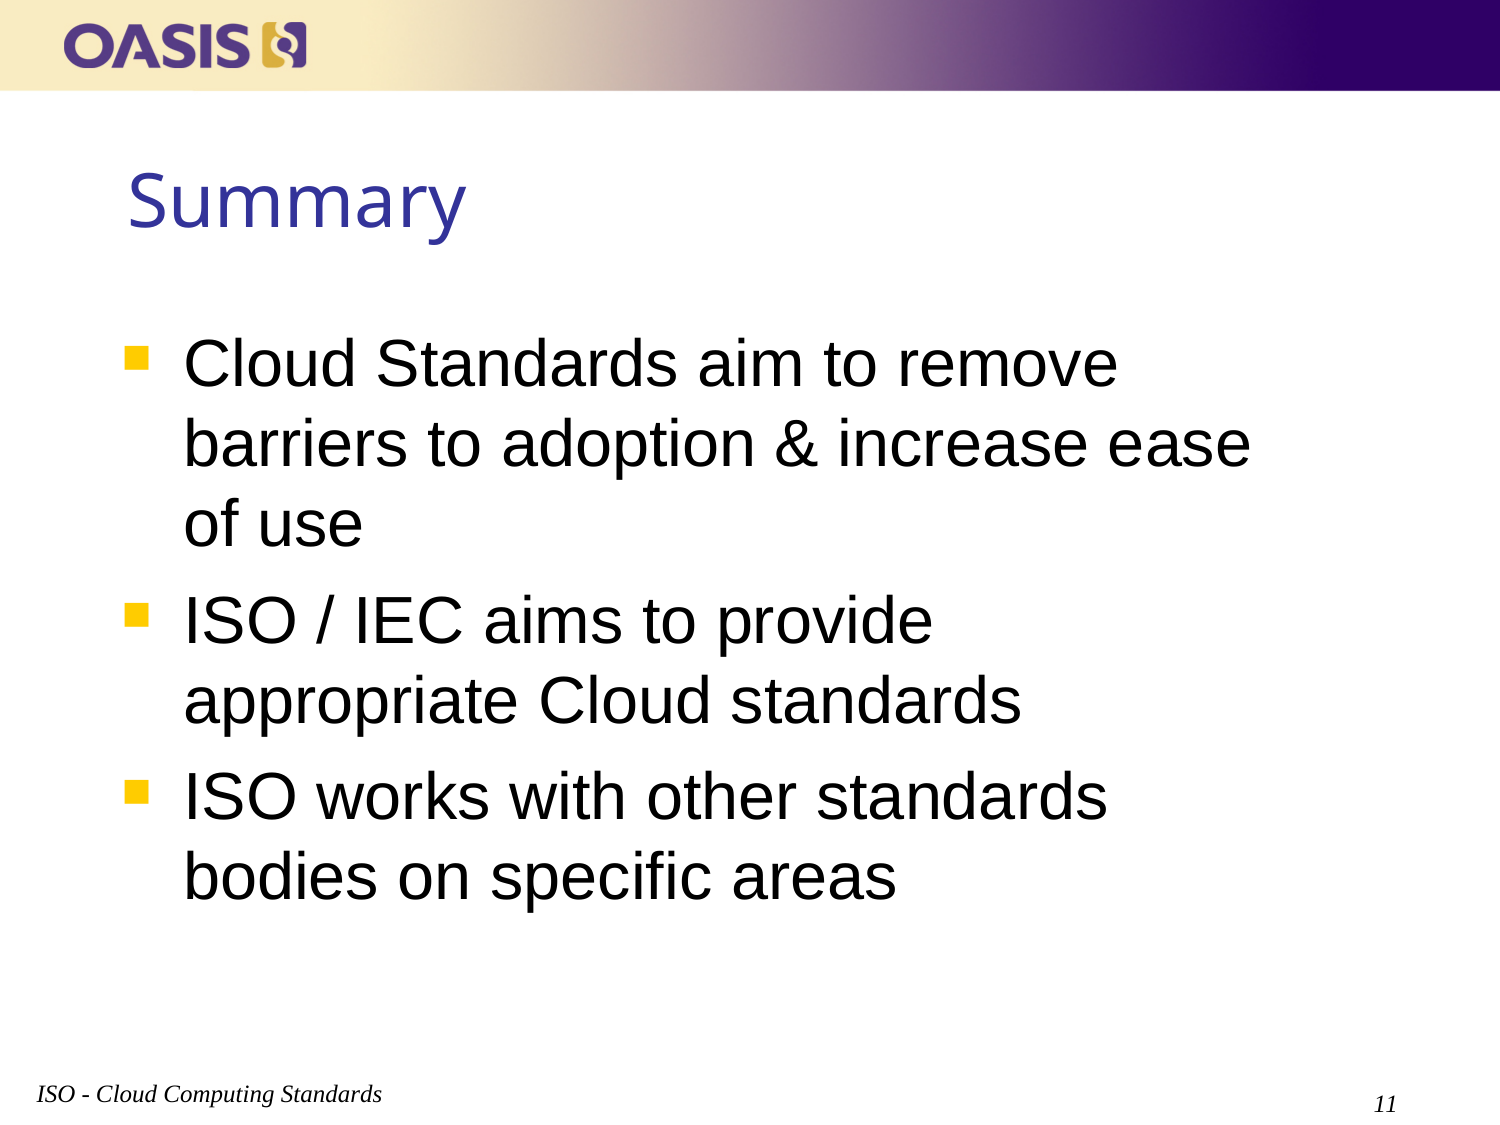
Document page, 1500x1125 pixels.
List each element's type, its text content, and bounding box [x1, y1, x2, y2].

list Cloud Standards aim to remove barriers to adoption & increase ease of use ISO / IEC aims to provide appropriate Cloud standards ISO works with other standards bodies on specific areas [112, 312, 1288, 1047]
title Summary [112, 112, 1263, 250]
picture [0, 0, 1500, 1125]
